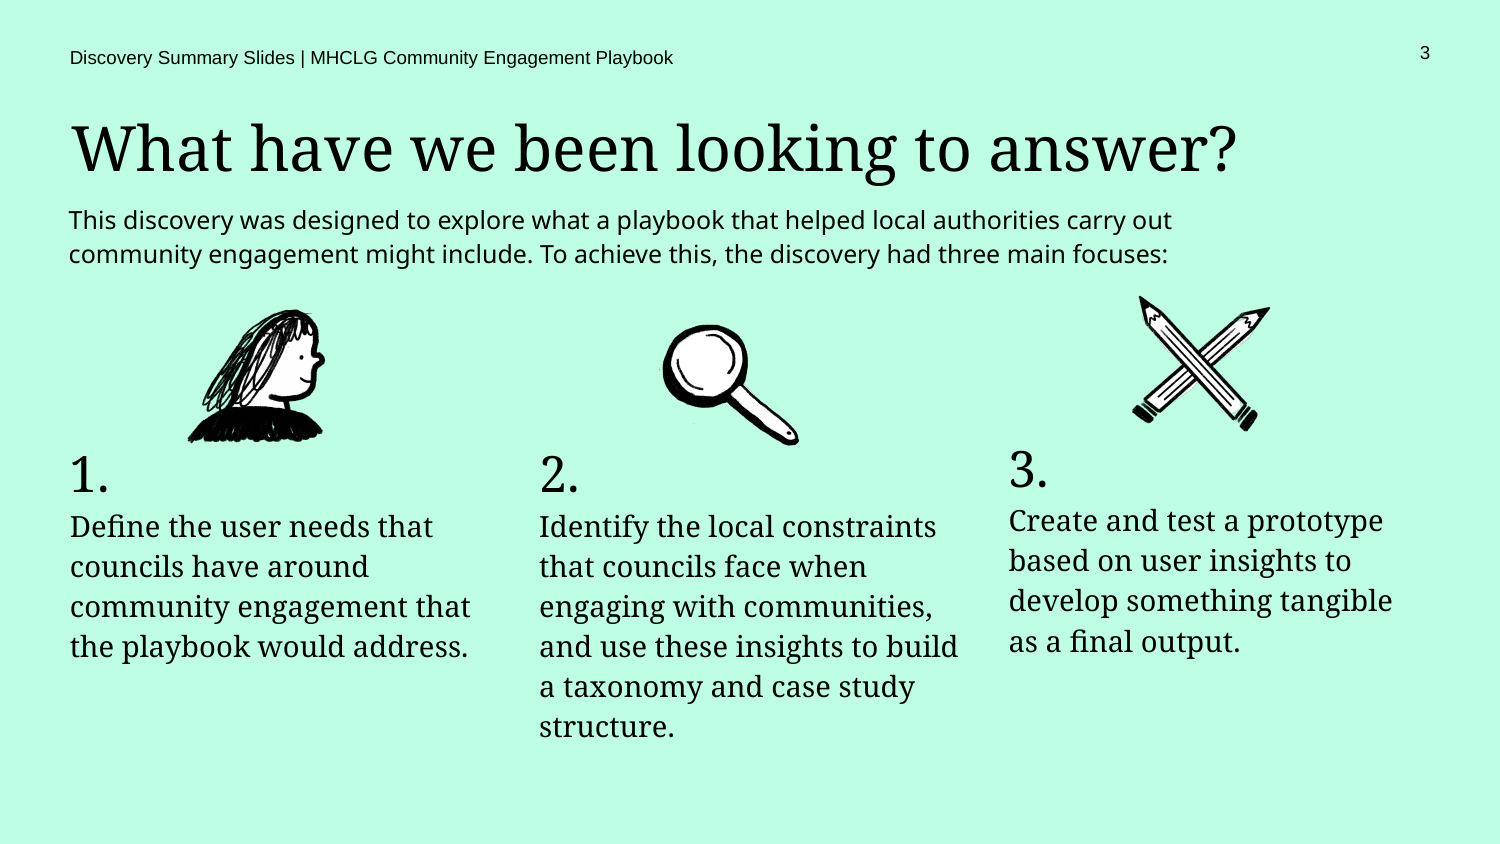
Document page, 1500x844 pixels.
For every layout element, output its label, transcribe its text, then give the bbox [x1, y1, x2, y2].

picture [135, 254, 383, 492]
text_box This discovery was designed to explore what a playbook that helped local authorities carry out community engagement might include. To achieve this, the discovery had three main focuses: [68, 199, 1194, 301]
text_box 3. Create and test a prototype based on user insights to develop something tangible as a final output. [1008, 428, 1431, 653]
text_box Discovery Summary Slides | MHCLG Community Engagement Playbook [69, 45, 1218, 69]
picture [1046, 226, 1340, 508]
text_box 1. Define the user needs that councils have around community engagement that the playbook would address. [69, 433, 492, 659]
picture [564, 244, 875, 543]
text_box 3 [1372, 25, 1446, 79]
text_box What have we been looking to answer? [71, 94, 1304, 200]
text_box 2. Identify the local constraints that councils face when engaging with communities, and use these insights to build a taxonomy and case study structure. [539, 433, 961, 659]
